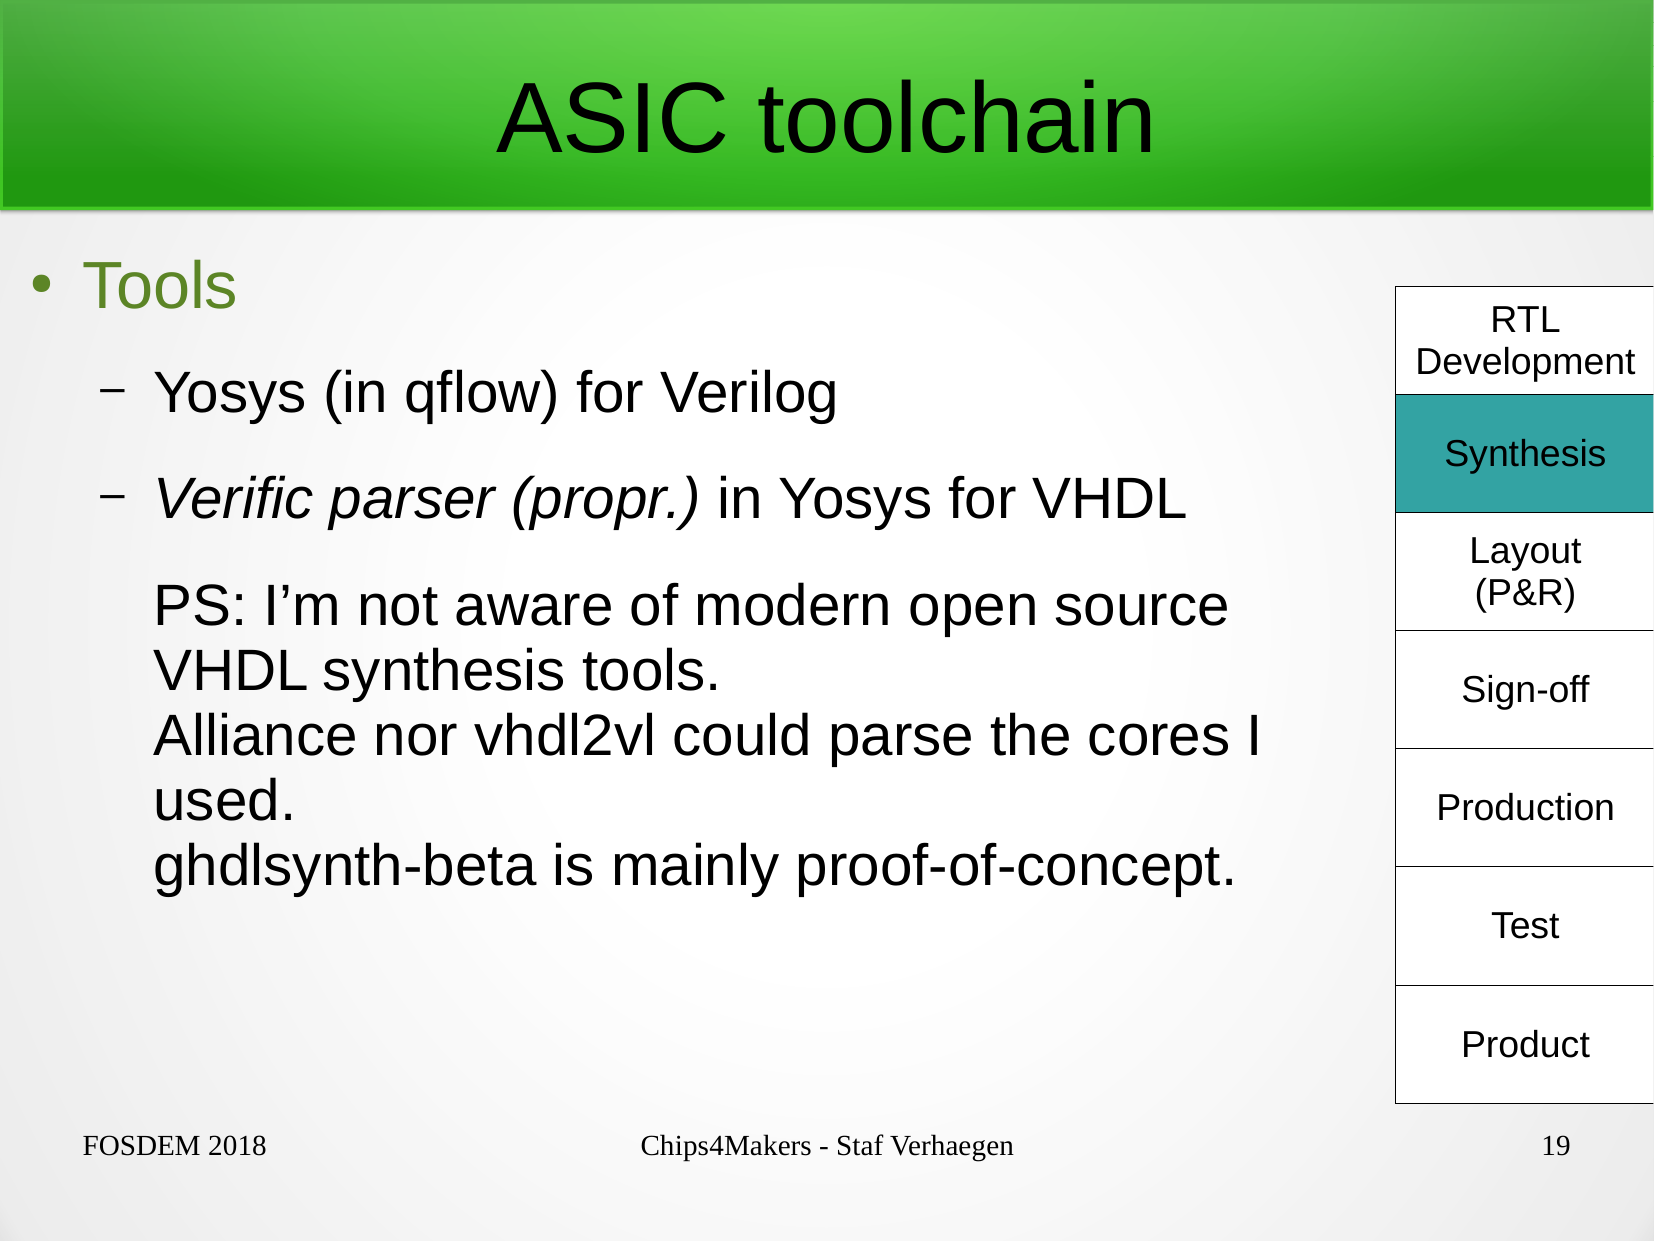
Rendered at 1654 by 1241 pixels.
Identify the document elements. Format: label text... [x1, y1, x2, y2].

table_cell Test [1396, 867, 1654, 985]
table_header RTL Development [1396, 287, 1654, 394]
table_cell Production [1396, 749, 1654, 866]
table_cell Product [1396, 986, 1654, 1103]
table_cell Layout (P&R) [1396, 513, 1654, 630]
list Tools Yosys (in qflow) for Verilog Verific parser (propr.) in Yosys for VHDL PS: I’m not aware of modern open source VHDL synthesis tools. Alliance nor vhdl2vl could parse the cores I used. ghdlsynth-beta is mainly proof-of-concept. [11, 248, 1300, 1087]
table_cell Sign-off [1396, 631, 1654, 748]
table_cell Synthesis [1396, 395, 1654, 512]
title ASIC toolchain [82, 47, 1571, 189]
